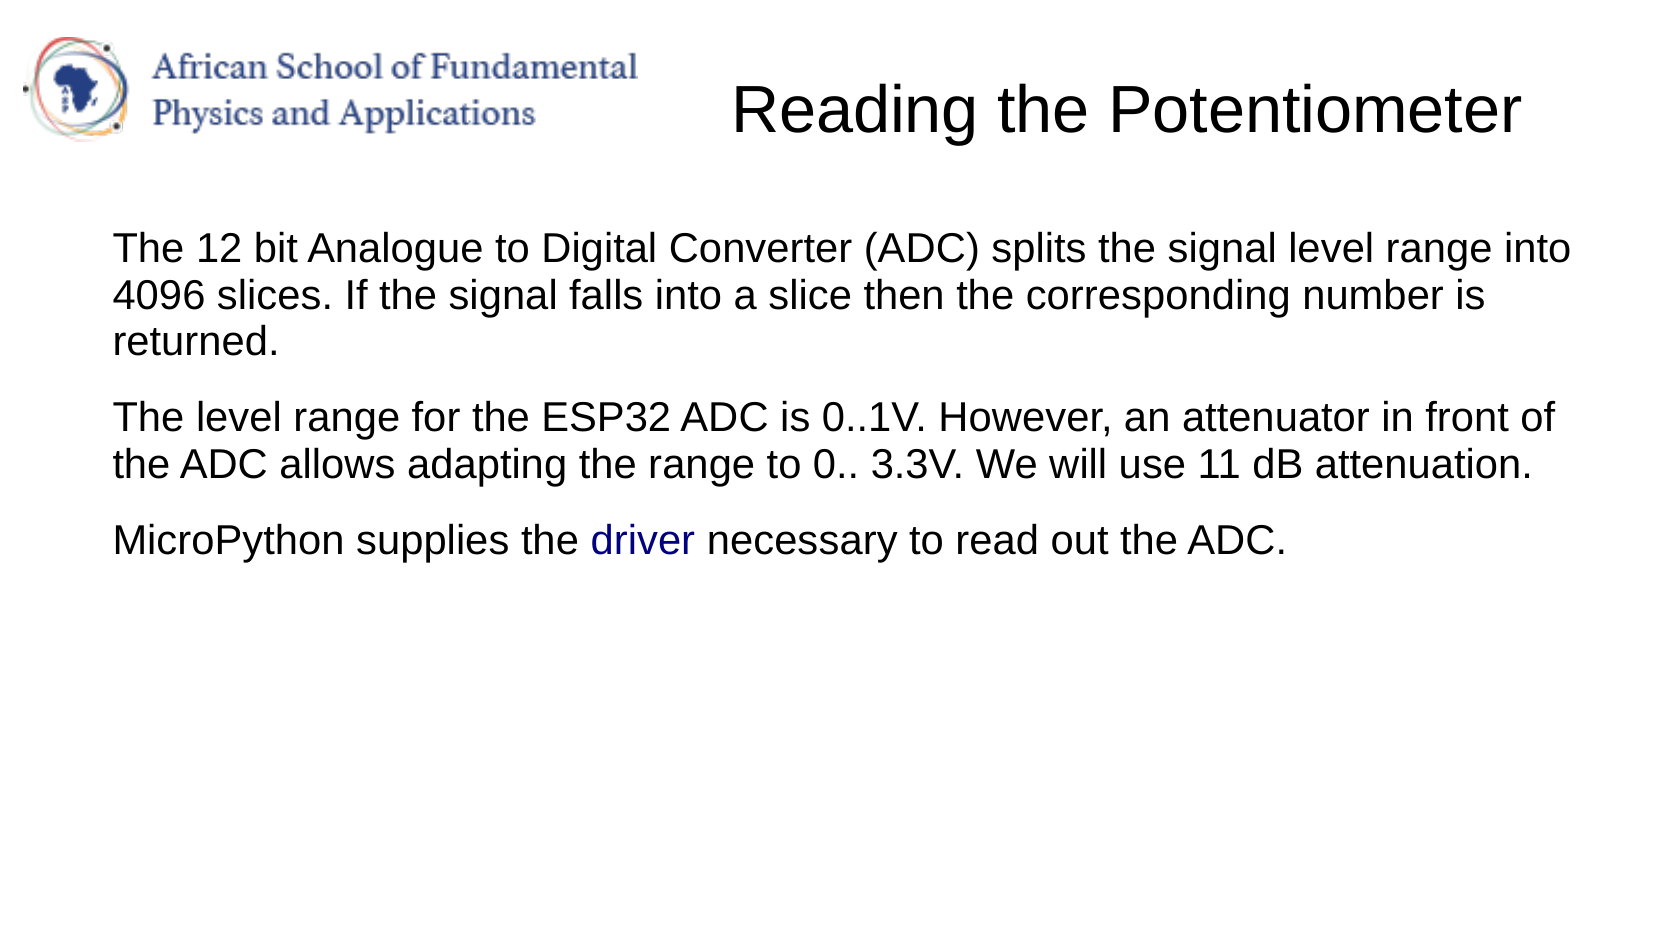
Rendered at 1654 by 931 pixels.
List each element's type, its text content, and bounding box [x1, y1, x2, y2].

picture [23, 37, 638, 142]
title Reading the Potentiometer [679, 32, 1576, 188]
list The 12 bit Analogue to Digital Converter (ADC) splits the signal level range into 4096 slices. If the signal falls into a slice then the corresponding number is returned. The level range for the ESP32 ADC is 0..1V. However, an attenuator in front of the ADC allows adapting the range to 0.. 3.3V. We will use 11 dB attenuation. MicroPython supplies the driver necessary to read out the ADC. [112, 225, 1601, 765]
